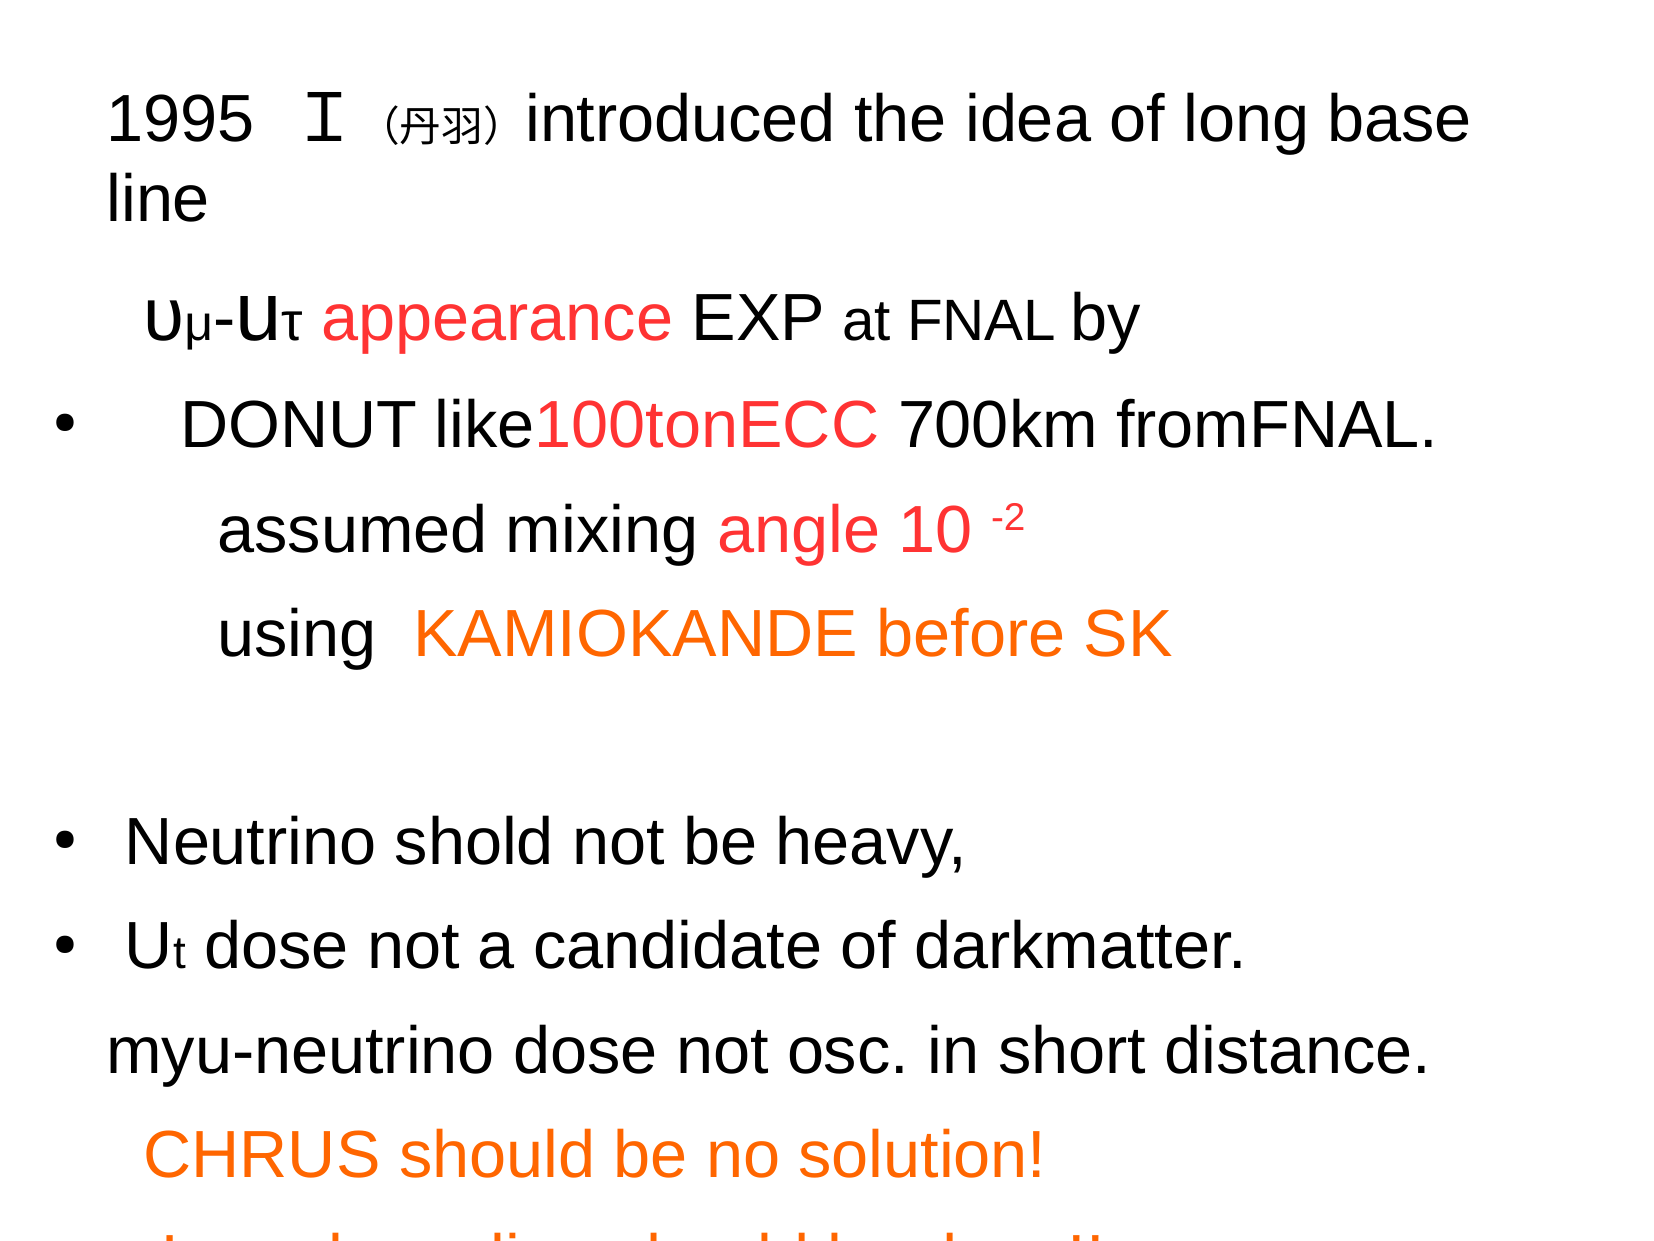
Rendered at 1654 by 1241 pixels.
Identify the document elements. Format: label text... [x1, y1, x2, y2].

list 1995 Ｉ（丹羽）introduced the idea of long base line υμ-uτ appearance EXP at FNAL by DONUT like100tonECC 700km fromFNAL. assumed mixing angle 10 -2 using KAMIOKANDE before SK Neutrino shold not be heavy, Ut dose not a candidate of darkmatter. myu-neutrino dose not osc. in short distance. CHRUS should be no solution! Long base line should be done!! [35, 63, 1524, 1192]
